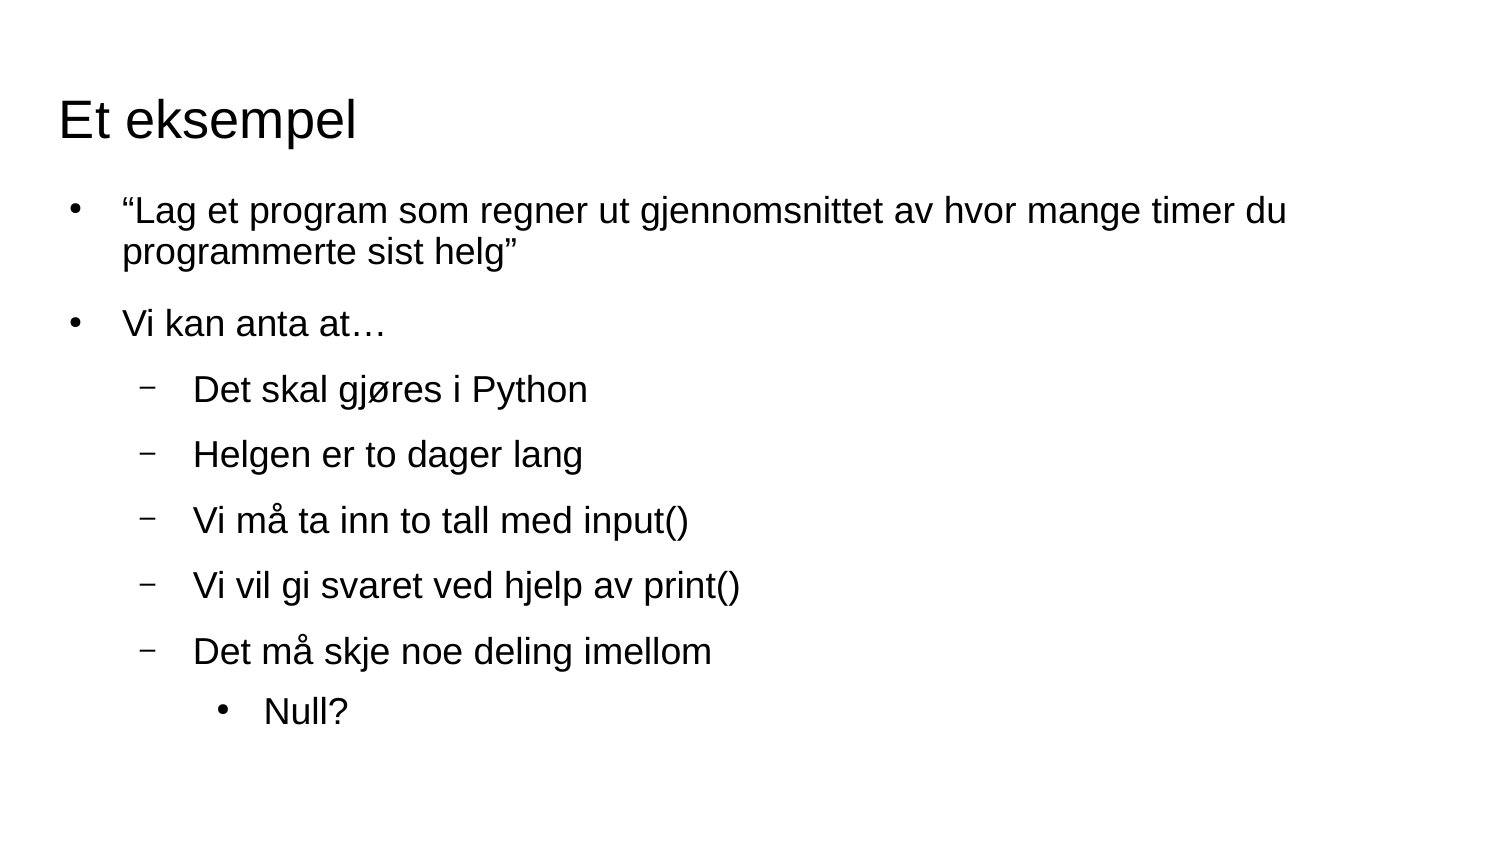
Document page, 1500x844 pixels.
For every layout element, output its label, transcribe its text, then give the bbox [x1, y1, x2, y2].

title Et eksempel [59, 72, 1457, 167]
list “Lag et program som regner ut gjennomsnittet av hvor mange timer du programmerte sist helg” Vi kan anta at… Det skal gjøres i Python Helgen er to dager lang Vi må ta inn to tall med input() Vi vil gi svaret ved hjelp av print() Det må skje noe deling imellom Null? [51, 189, 1449, 750]
